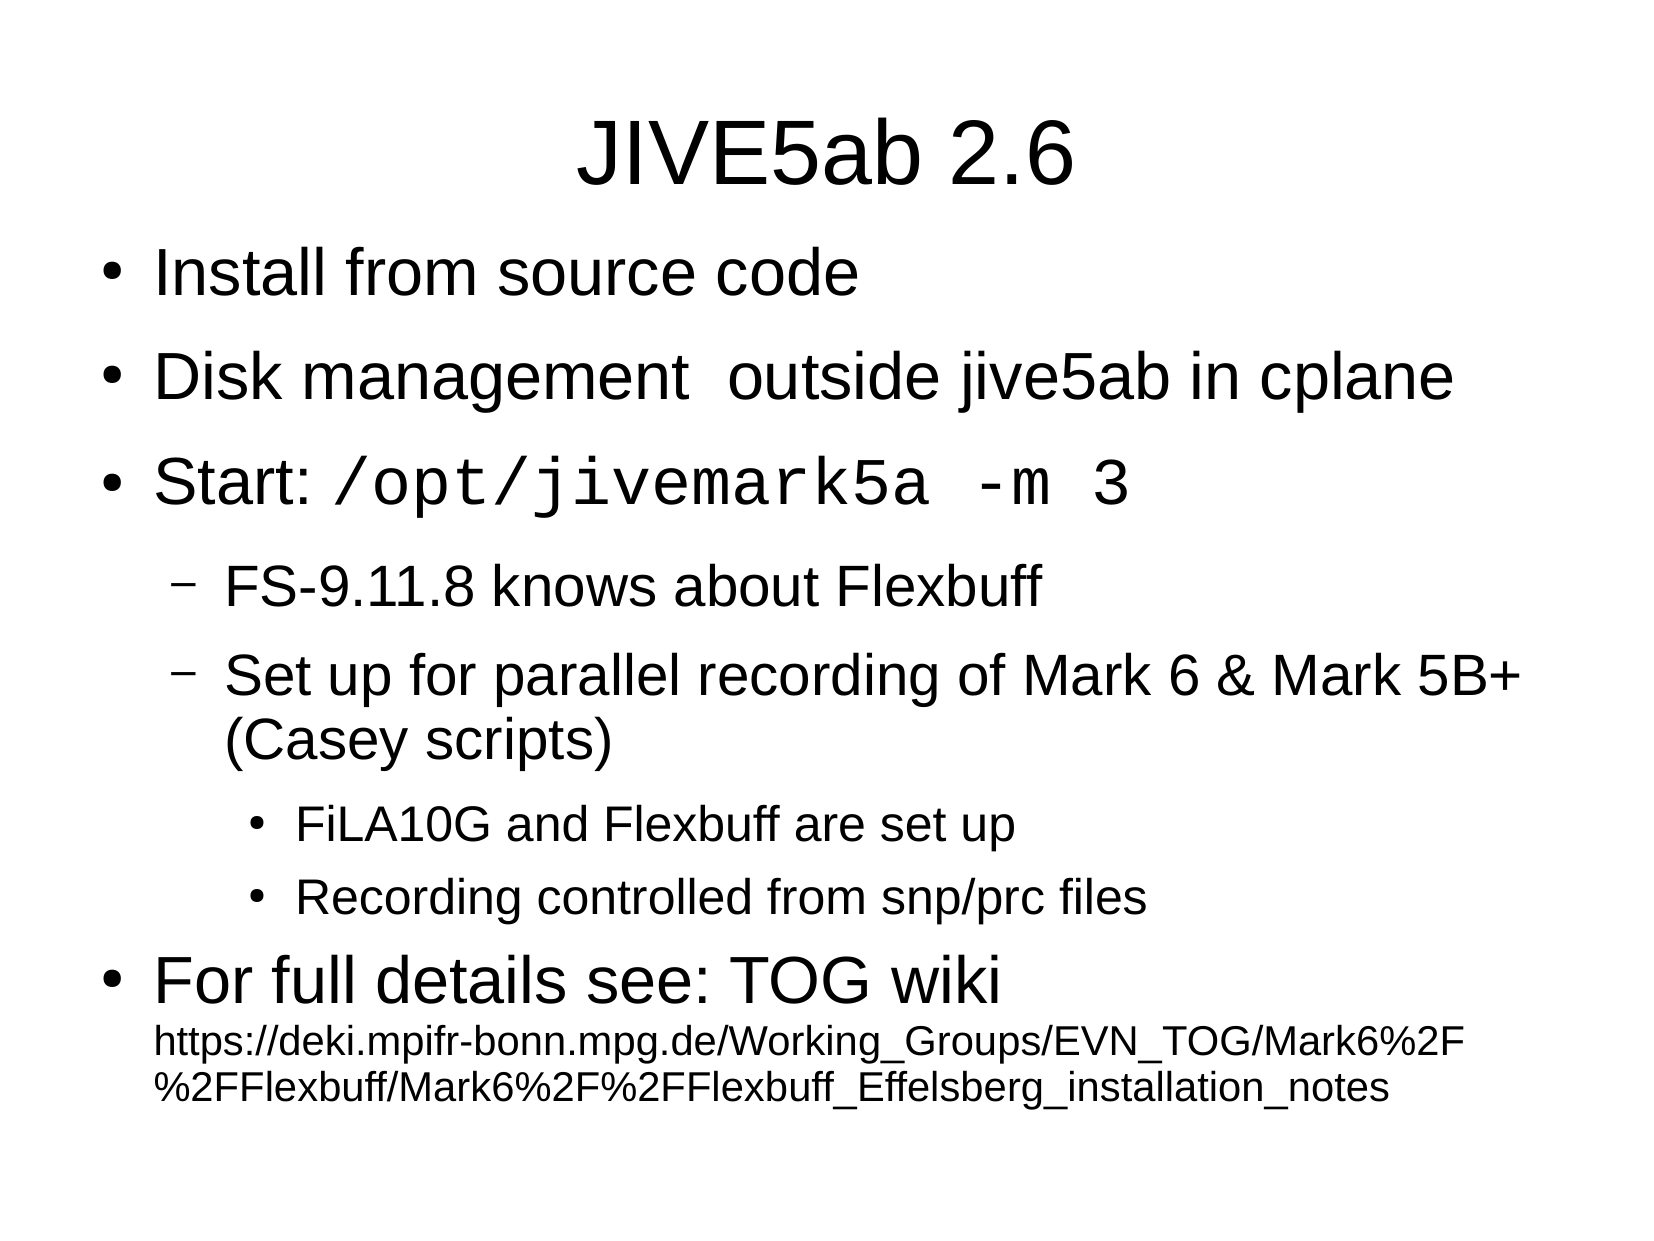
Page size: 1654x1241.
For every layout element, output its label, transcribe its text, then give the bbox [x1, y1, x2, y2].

title JIVE5ab 2.6 [82, 49, 1571, 235]
list Install from source code Disk management outside jive5ab in cplane Start: /opt/jivemark5a -m 3 FS-9.11.8 knows about Flexbuff Set up for parallel recording of Mark 6 & Mark 5B+ (Casey scripts) FiLA10G and Flexbuff are set up Recording controlled from snp/prc files For full details see: TOG wiki https://deki.mpifr-bonn.mpg.de/Working_Groups/EVN_TOG/Mark6%2F%2FFlexbuff/Mark6%2F%2FFlexbuff_Effelsberg_installation_notes [82, 235, 1571, 1110]
